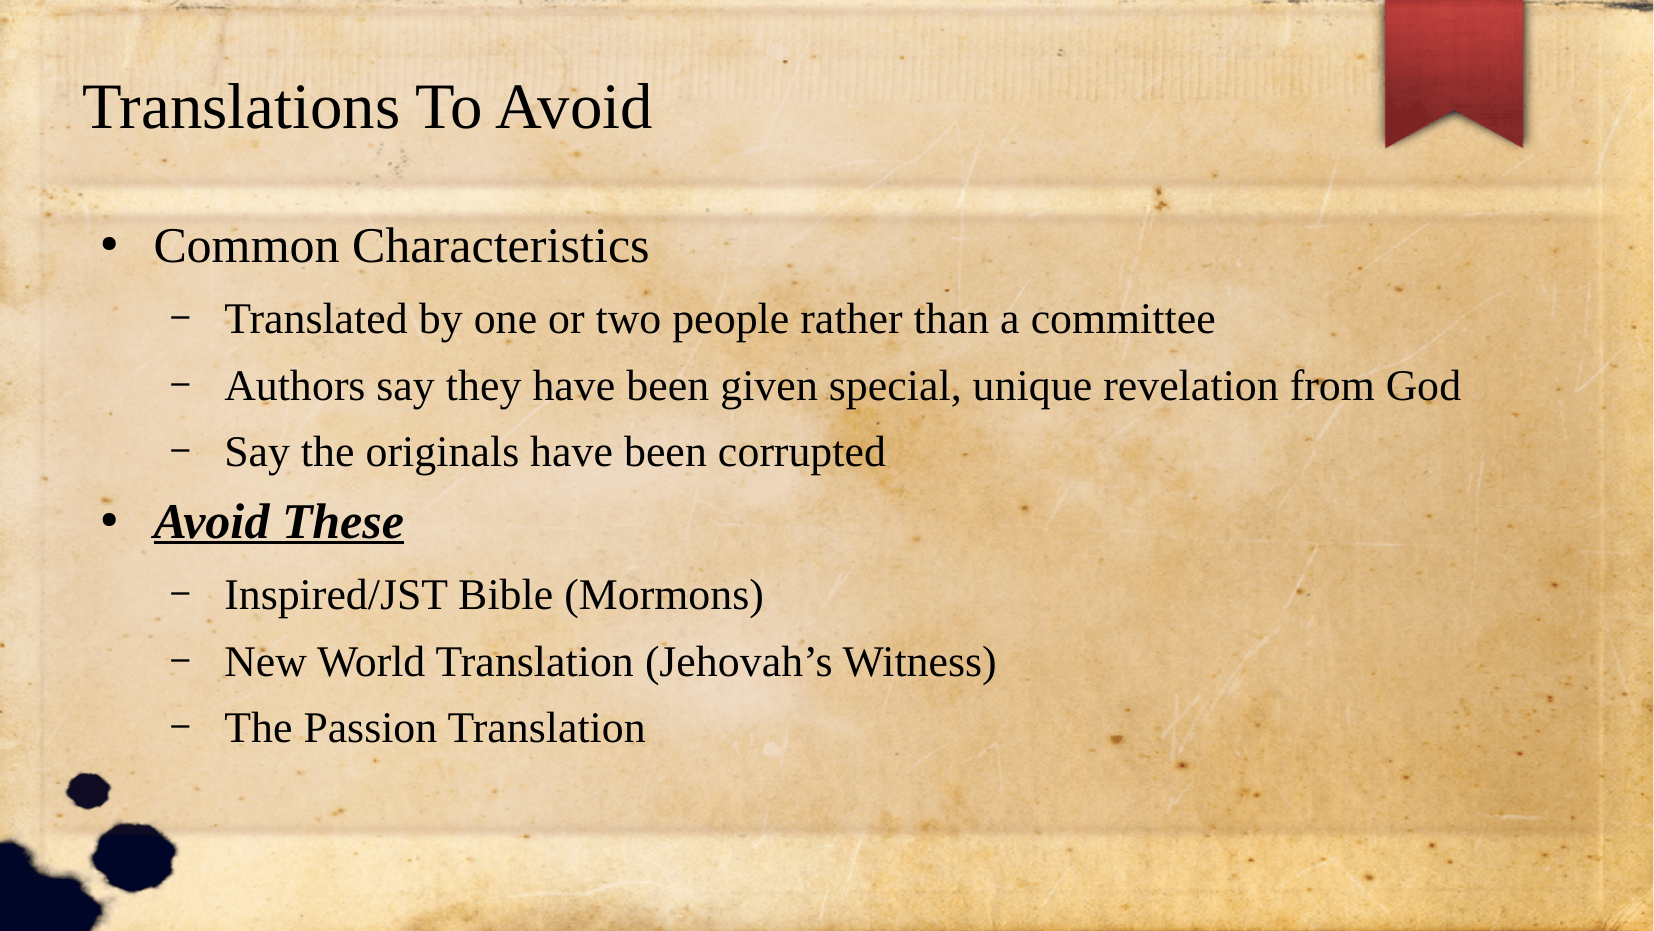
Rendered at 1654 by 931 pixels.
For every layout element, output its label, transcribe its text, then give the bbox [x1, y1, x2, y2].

title Translations To Avoid [82, 37, 1347, 178]
picture [0, 0, 1654, 931]
list Common Characteristics Translated by one or two people rather than a committee Authors say they have been given special, unique revelation from God Say the originals have been corrupted Avoid These Inspired/JST Bible (Mormons) New World Translation (Jehovah’s Witness) The Passion Translation [82, 217, 1538, 758]
